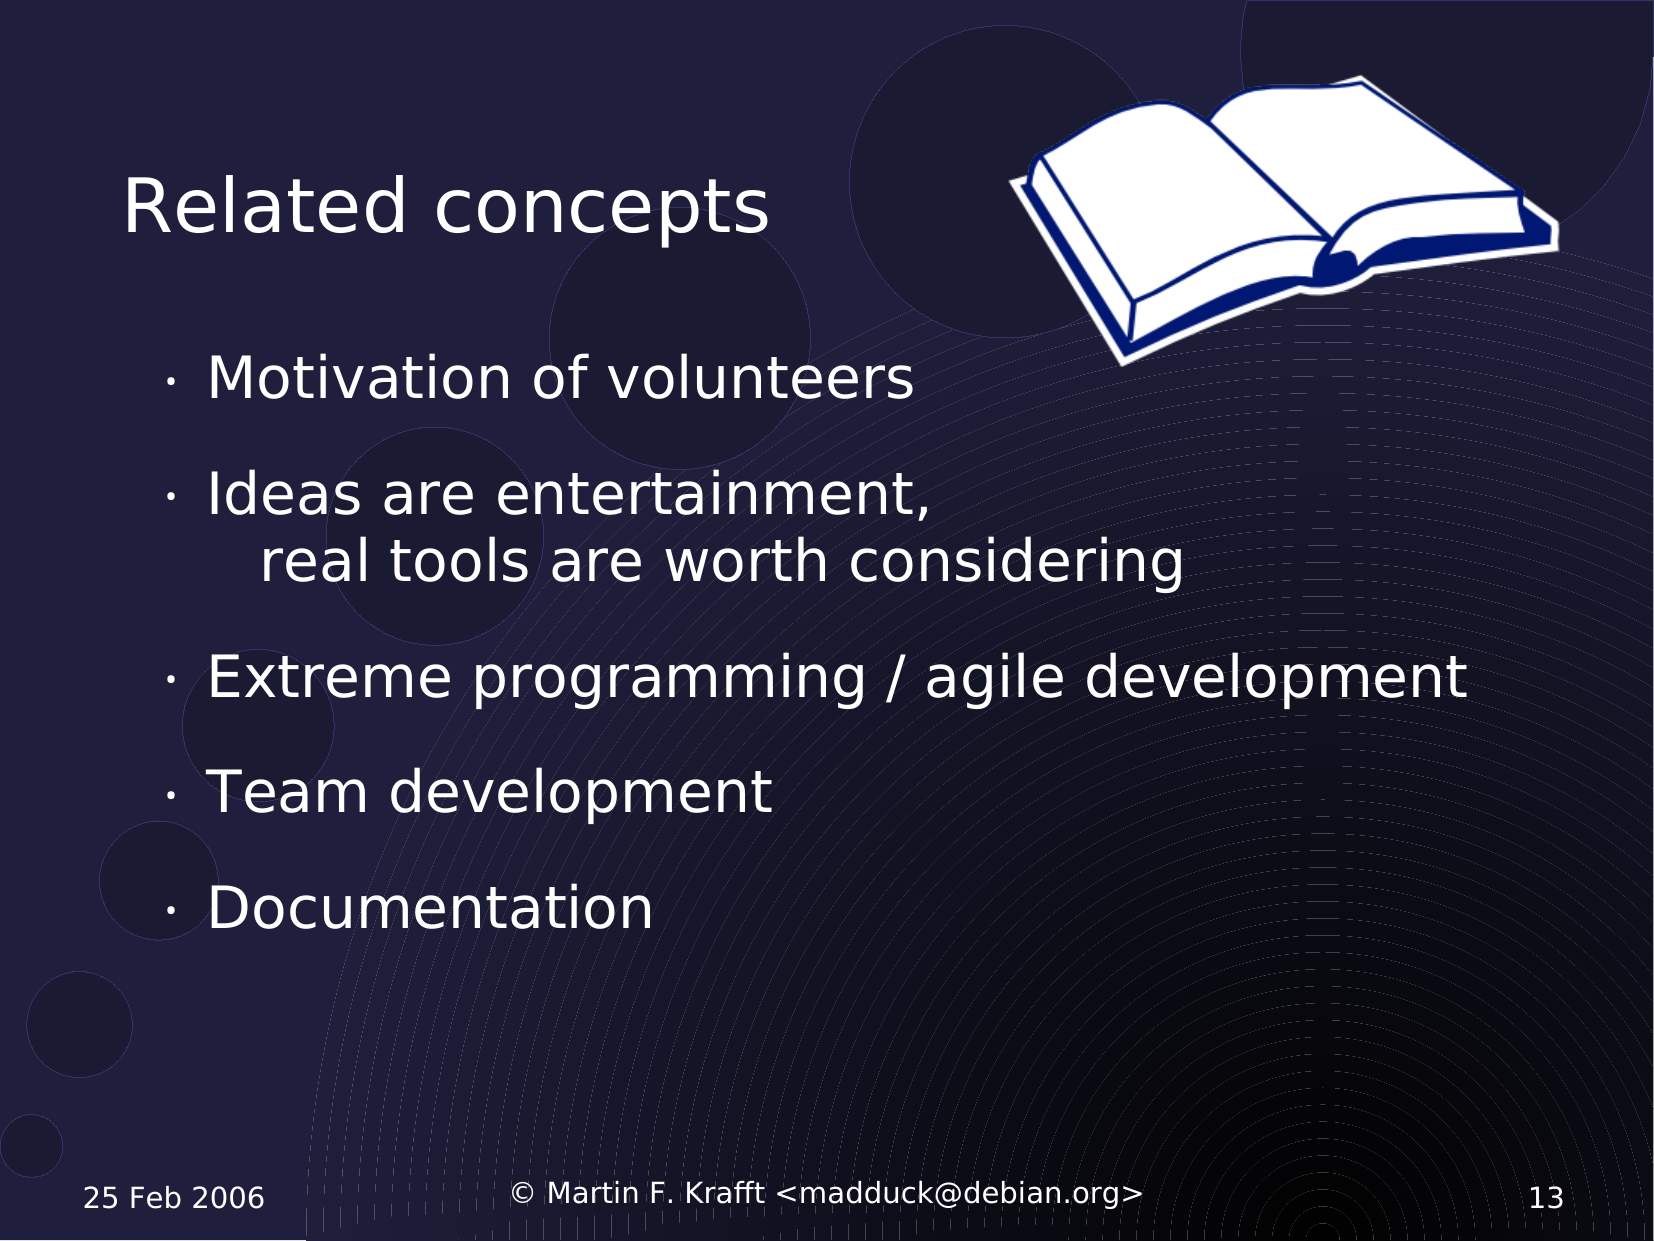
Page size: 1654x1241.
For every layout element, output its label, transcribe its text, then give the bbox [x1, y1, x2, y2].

list Motivation of volunteers Ideas are entertainment, real tools are worth considering Extreme programming / agile development Team development Documentation [118, 344, 1534, 1127]
title Related concepts [121, 102, 1003, 311]
picture [1003, 58, 1567, 373]
